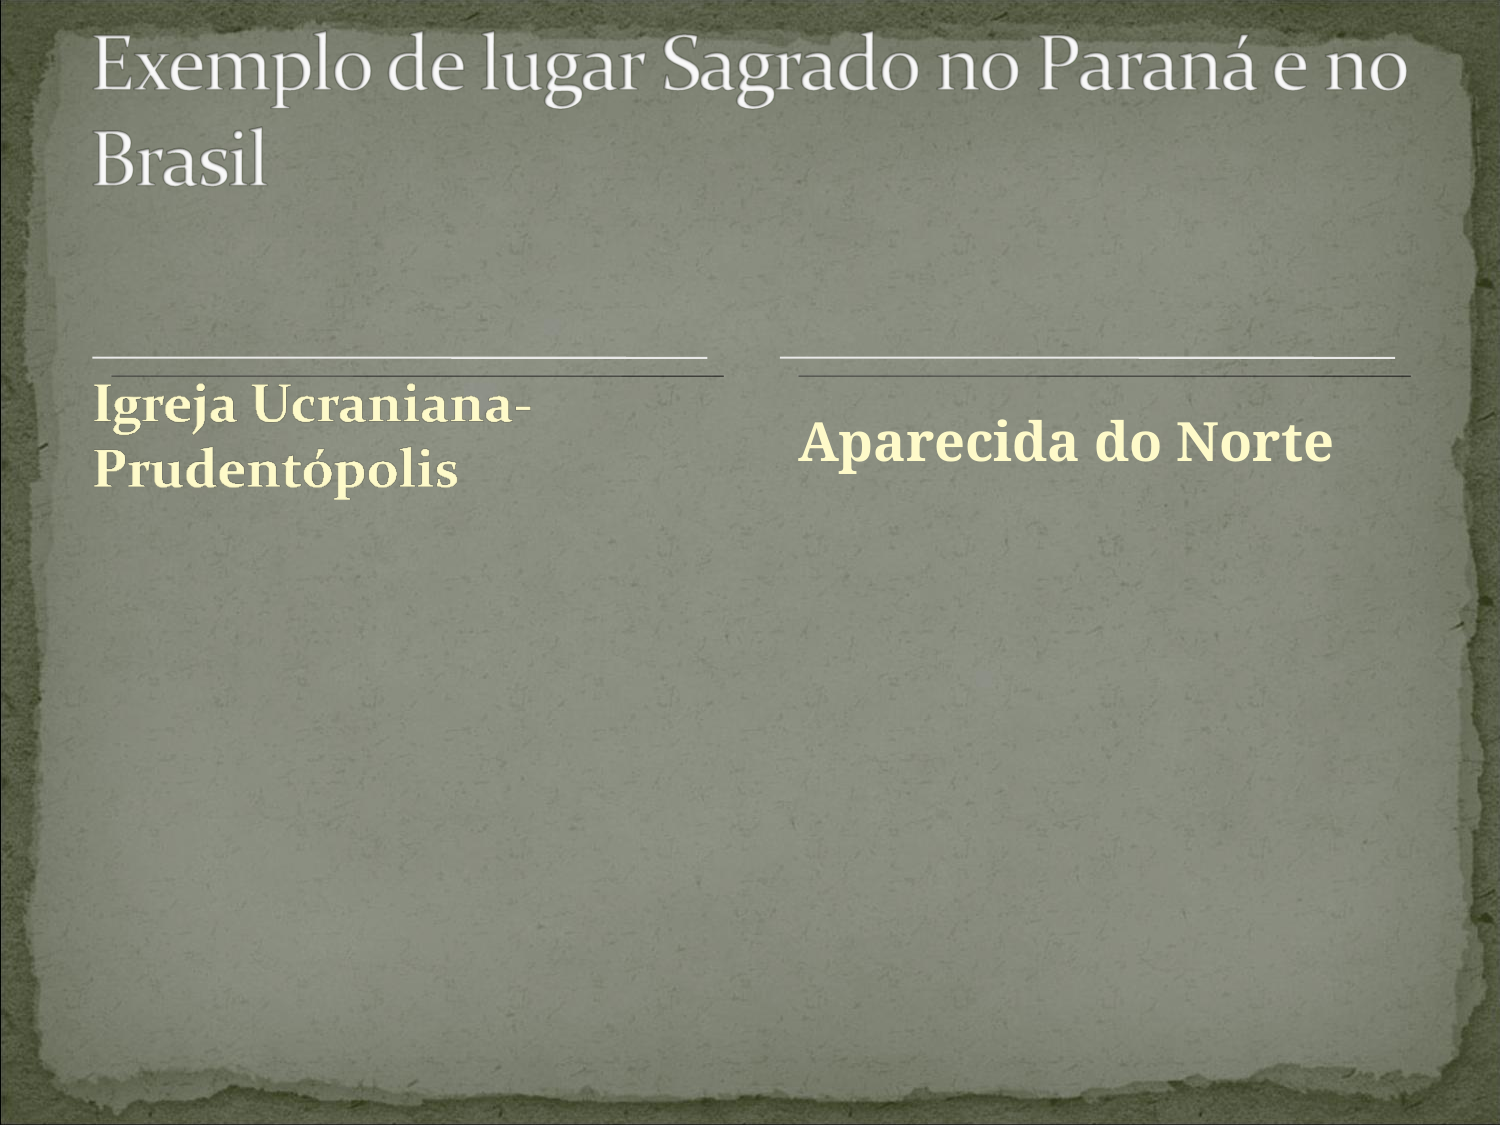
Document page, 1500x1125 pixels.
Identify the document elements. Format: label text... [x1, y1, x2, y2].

text_box [41, 0, 1472, 215]
text_box Aparecida do Norte [783, 355, 1447, 481]
text_box [59, 354, 742, 510]
picture [0, 0, 1500, 1125]
